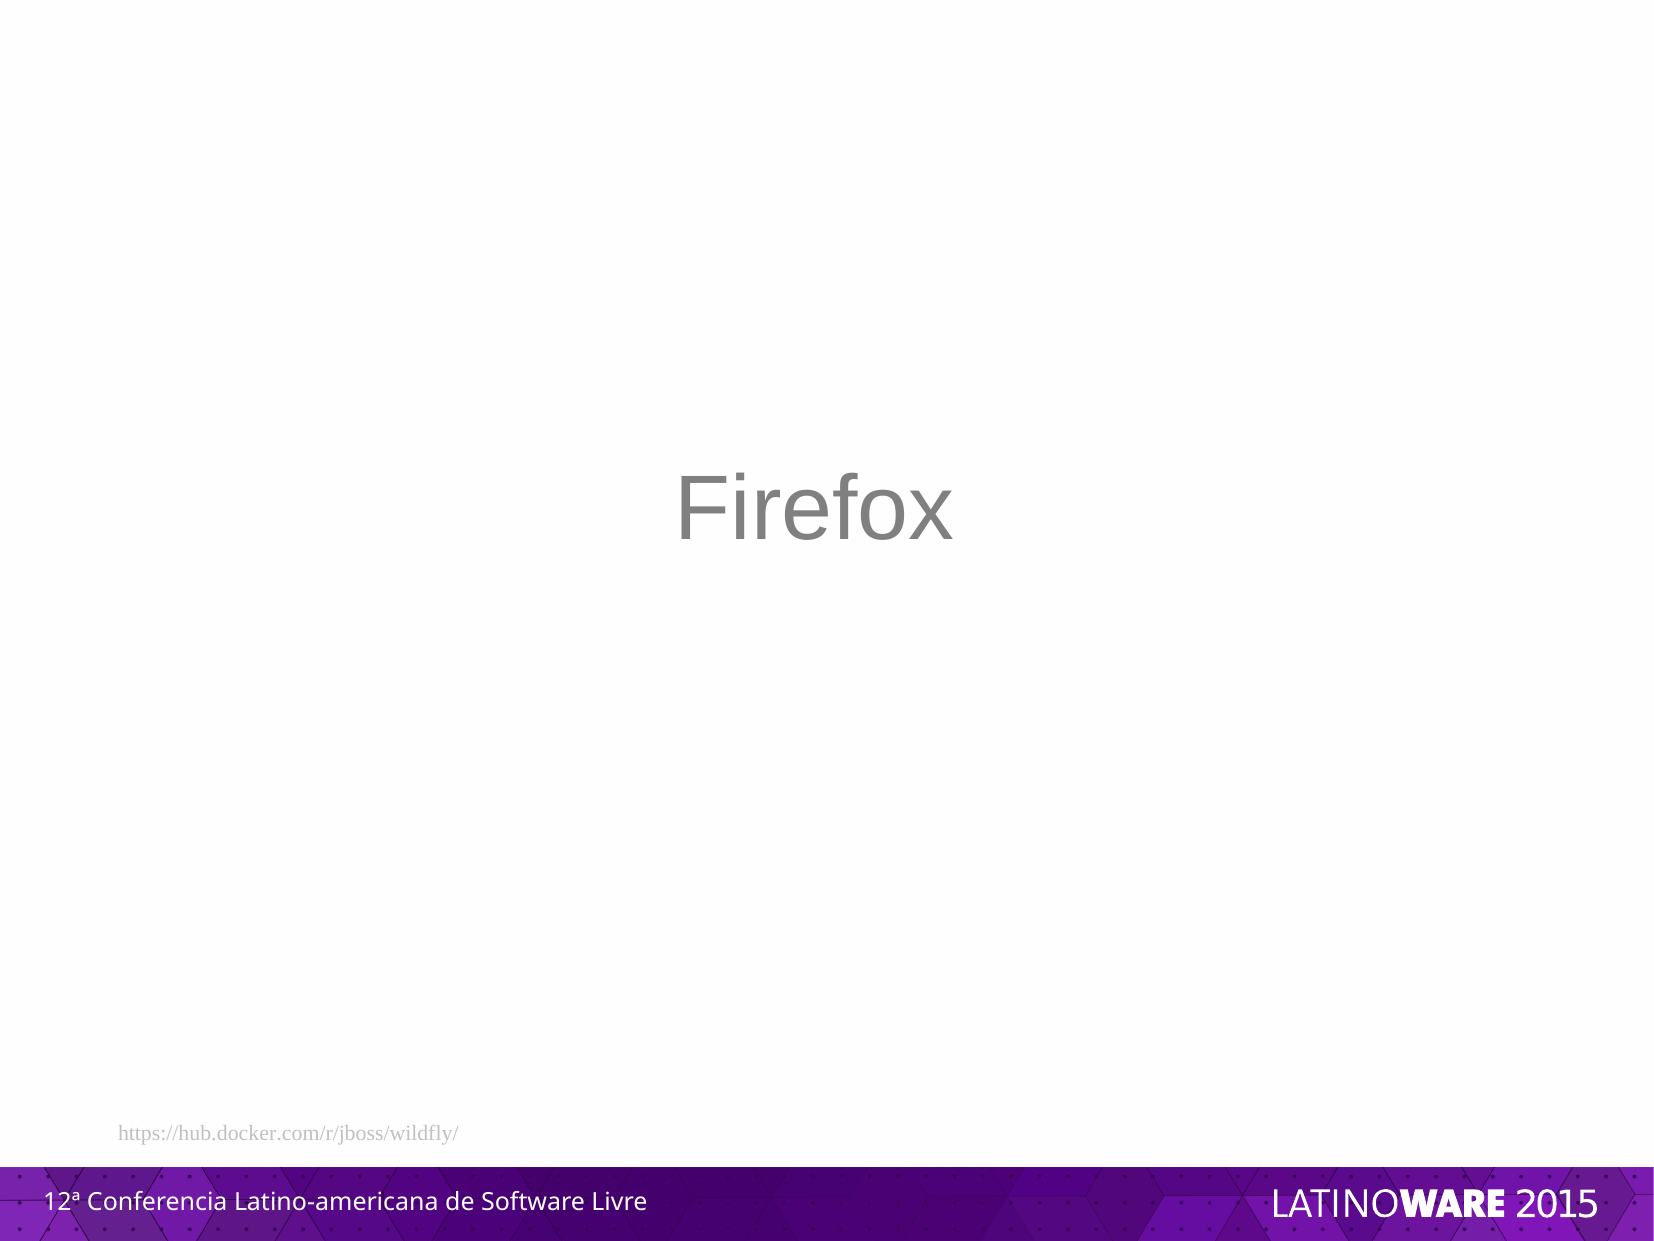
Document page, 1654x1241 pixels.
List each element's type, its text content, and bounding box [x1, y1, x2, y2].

text_box Firefox [106, 448, 1524, 614]
text_box 12ª Conferencia Latino-americana de Software Livre [28, 1176, 1127, 1234]
text_box https://hub.docker.com/r/jboss/wildfly/ [118, 1062, 1536, 1146]
picture [0, 0, 1654, 1241]
